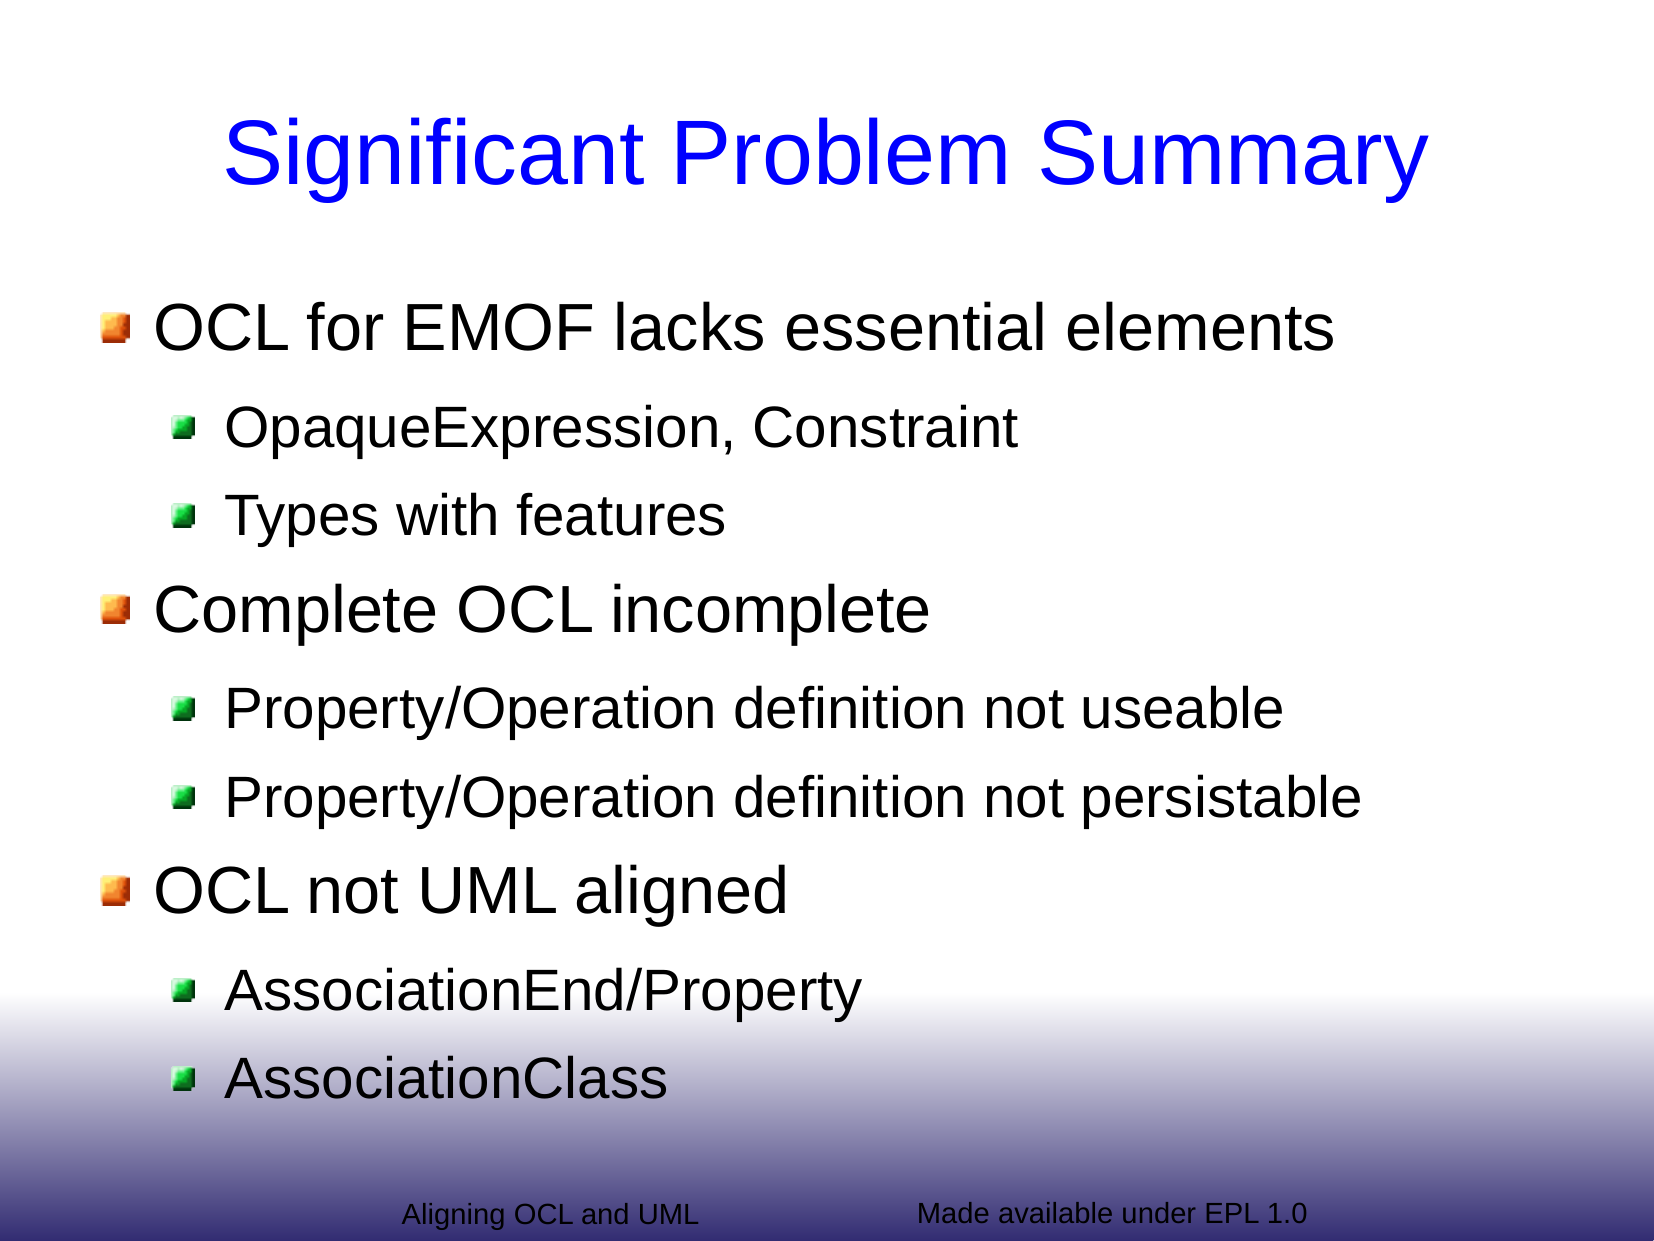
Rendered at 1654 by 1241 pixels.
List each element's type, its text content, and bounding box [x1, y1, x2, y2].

title Significant Problem Summary [82, 49, 1571, 257]
list OCL for EMOF lacks essential elements OpaqueExpression, Constraint Types with features Complete OCL incomplete Property/Operation definition not useable Property/Operation definition not persistable OCL not UML aligned AssociationEnd/Property AssociationClass [82, 290, 1571, 1110]
